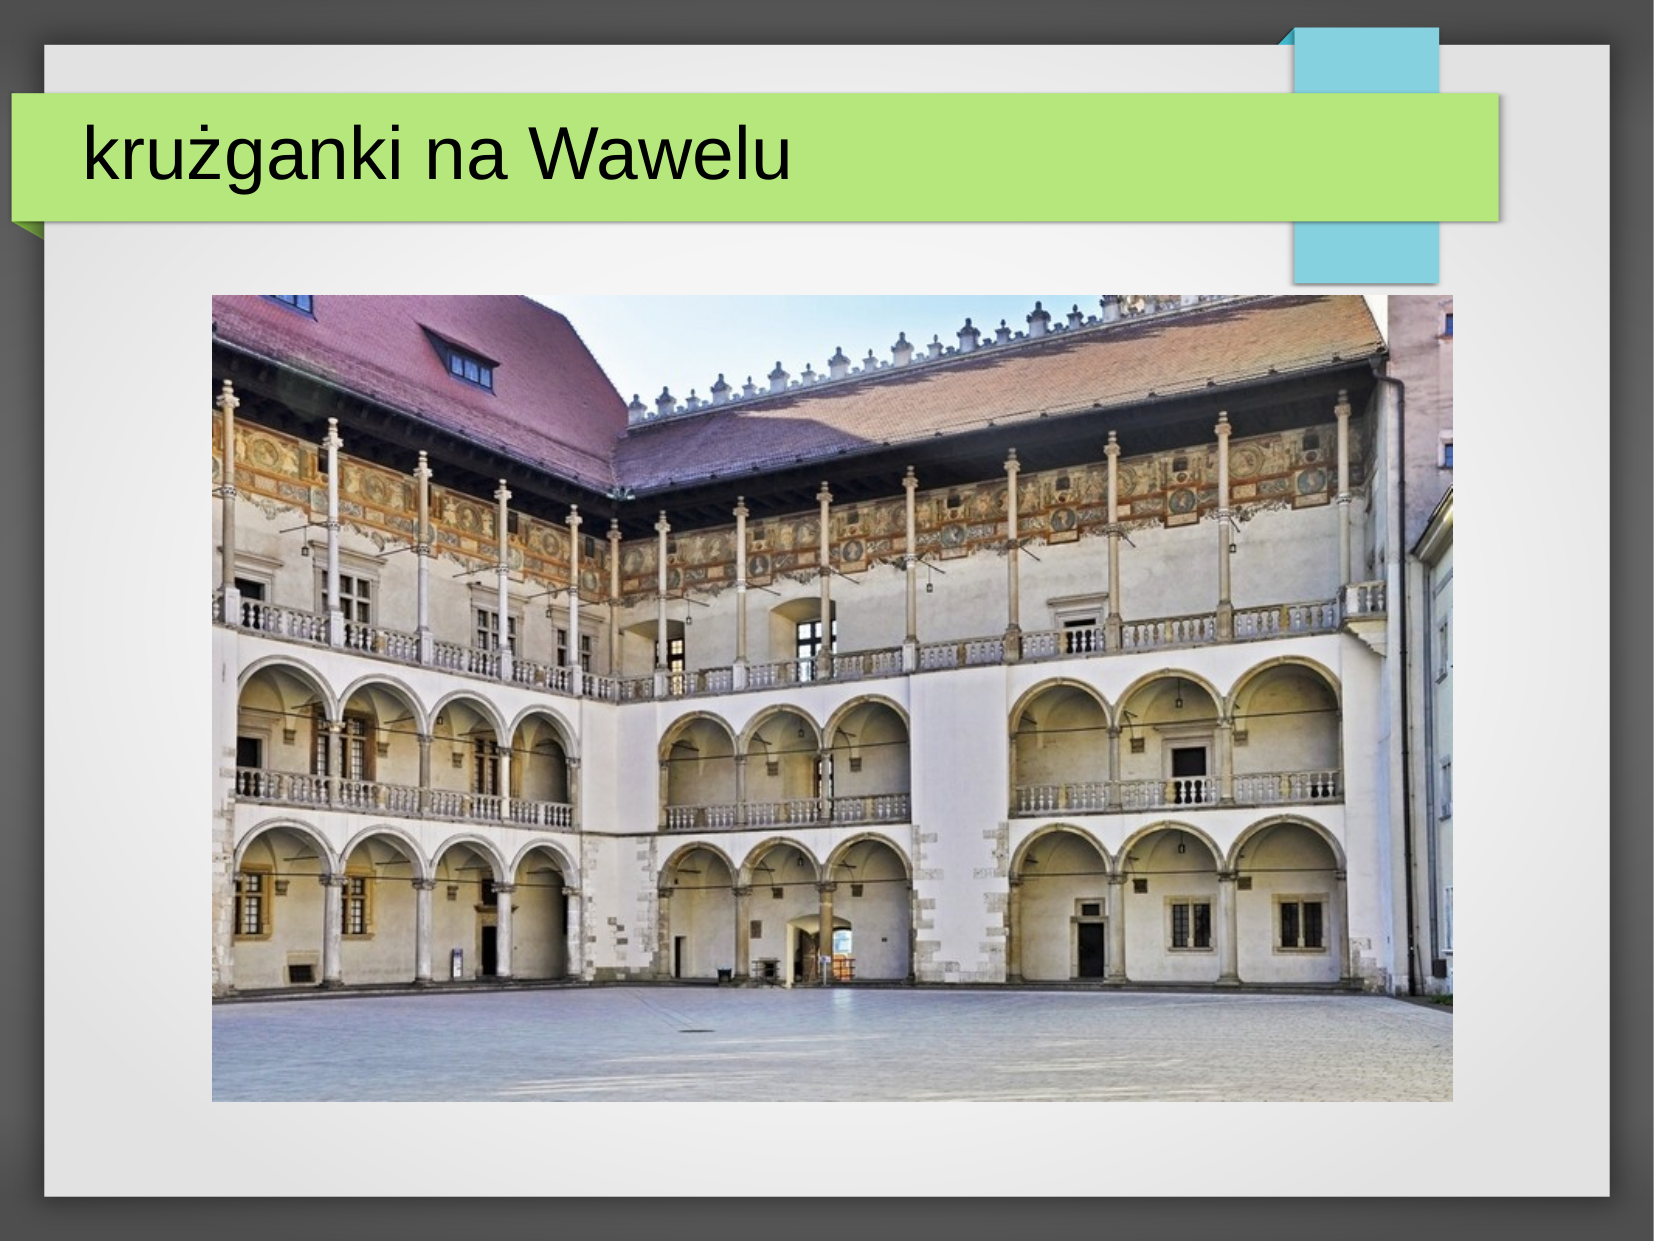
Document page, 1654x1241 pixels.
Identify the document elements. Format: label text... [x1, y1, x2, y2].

title krużganki na Wawelu [82, 94, 1264, 213]
picture [0, 0, 1654, 1241]
